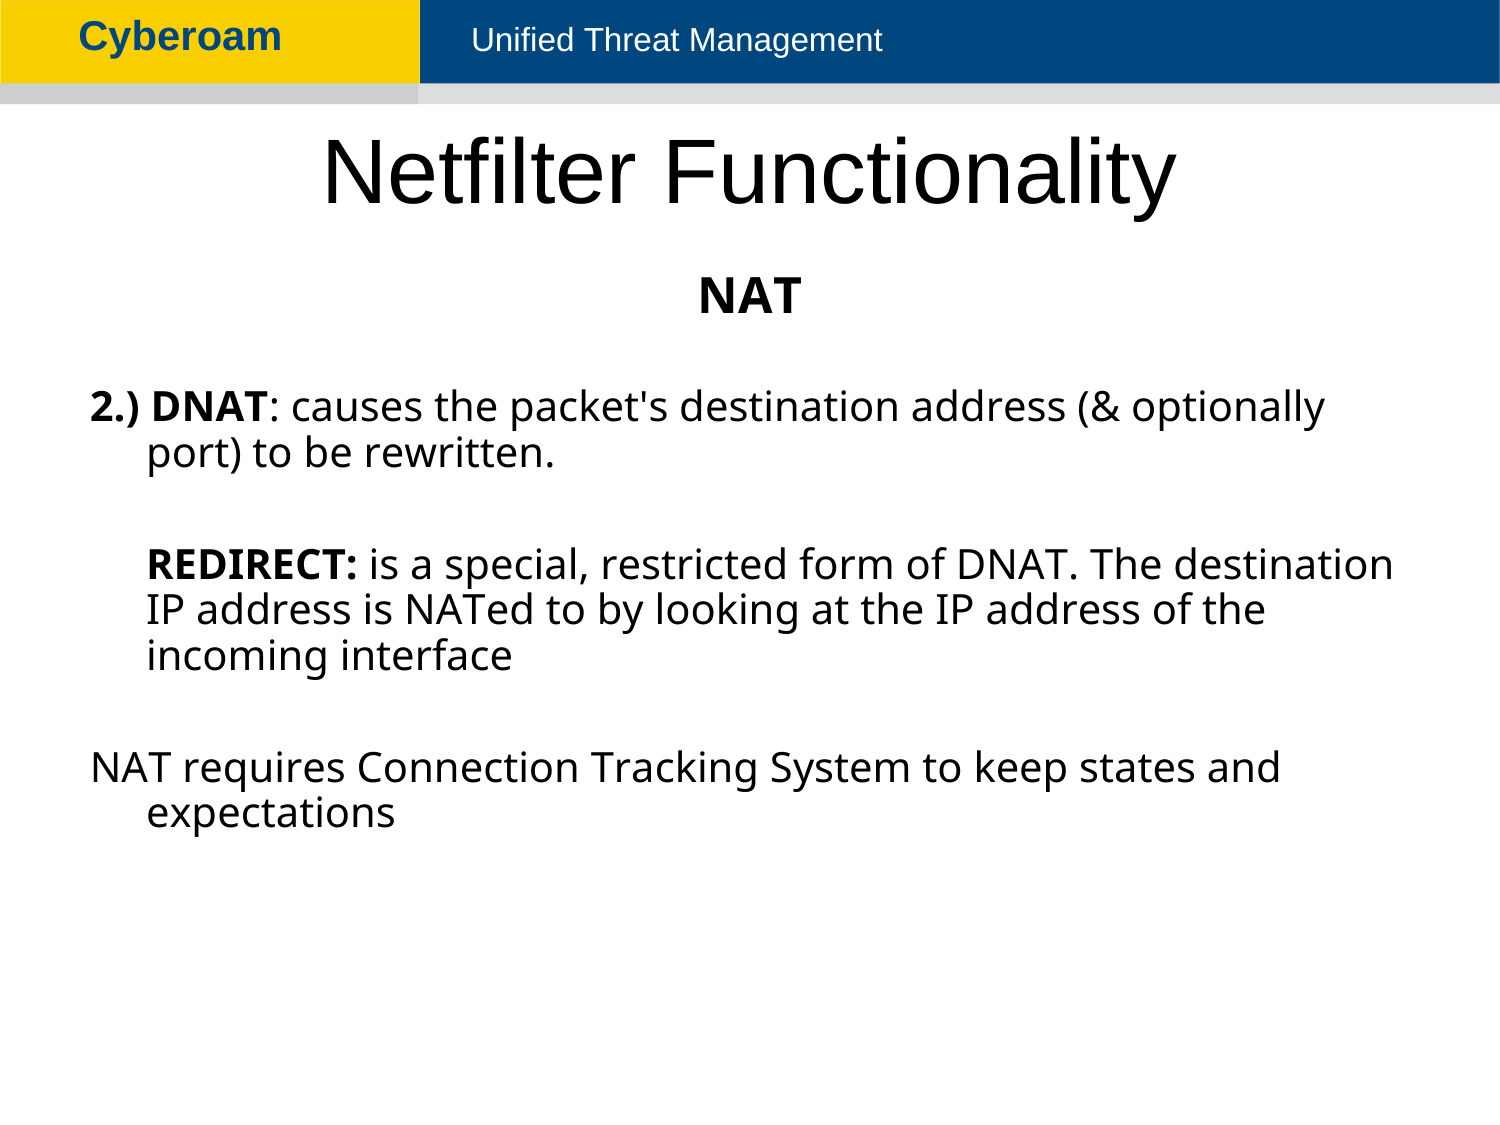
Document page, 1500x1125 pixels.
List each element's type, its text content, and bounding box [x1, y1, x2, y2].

list NAT 2.) DNAT: causes the packet's destination address (& optionally port) to be rewritten. REDIRECT: is a special, restricted form of DNAT. The destination IP address is NATed to by looking at the IP address of the incoming interface NAT requires Connection Tracking System to keep states and expectations [75, 262, 1426, 1006]
picture [0, 0, 1500, 83]
title Netfilter Functionality [75, 112, 1426, 233]
